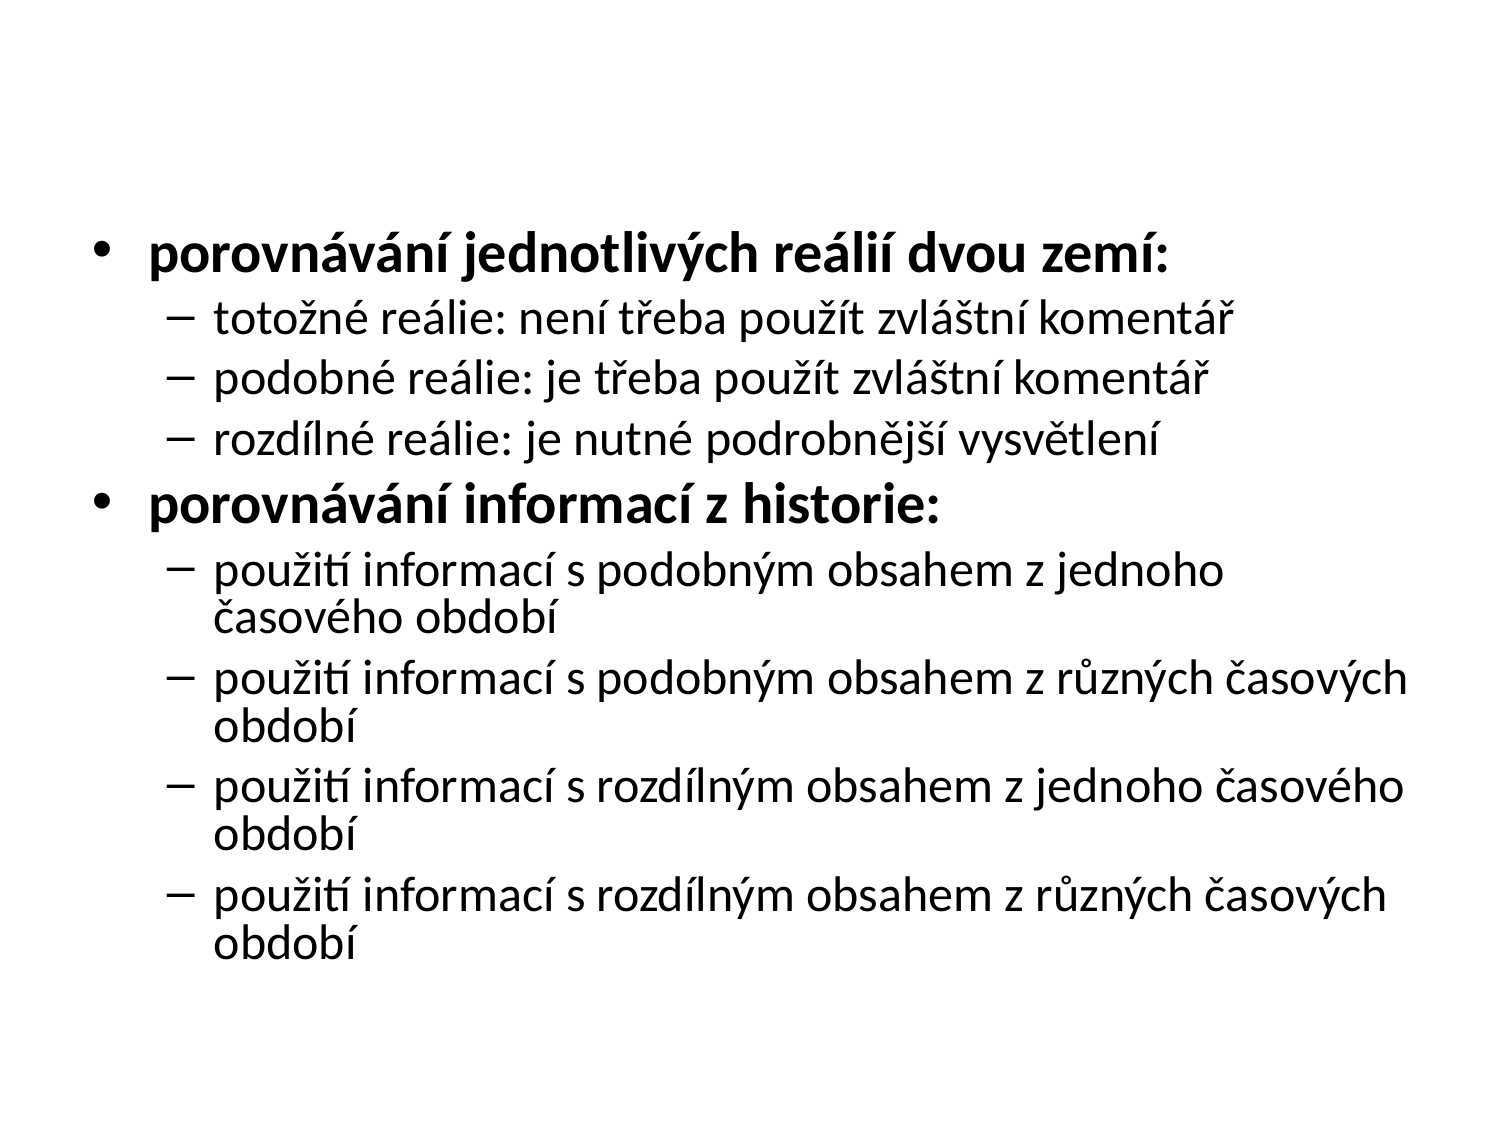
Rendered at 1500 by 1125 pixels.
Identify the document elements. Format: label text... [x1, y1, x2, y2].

list porovnávání jednotlivých reálií dvou zemí: totožné reálie: není třeba použít zvláštní komentář podobné reálie: je třeba použít zvláštní komentář rozdílné reálie: je nutné podrobnější vysvětlení porovnávání informací z historie: použití informací s podobným obsahem z jednoho časového období použití informací s podobným obsahem z různých časových období použití informací s rozdílným obsahem z jednoho časového období použití informací s rozdílným obsahem z různých časových období [76, 220, 1427, 1045]
